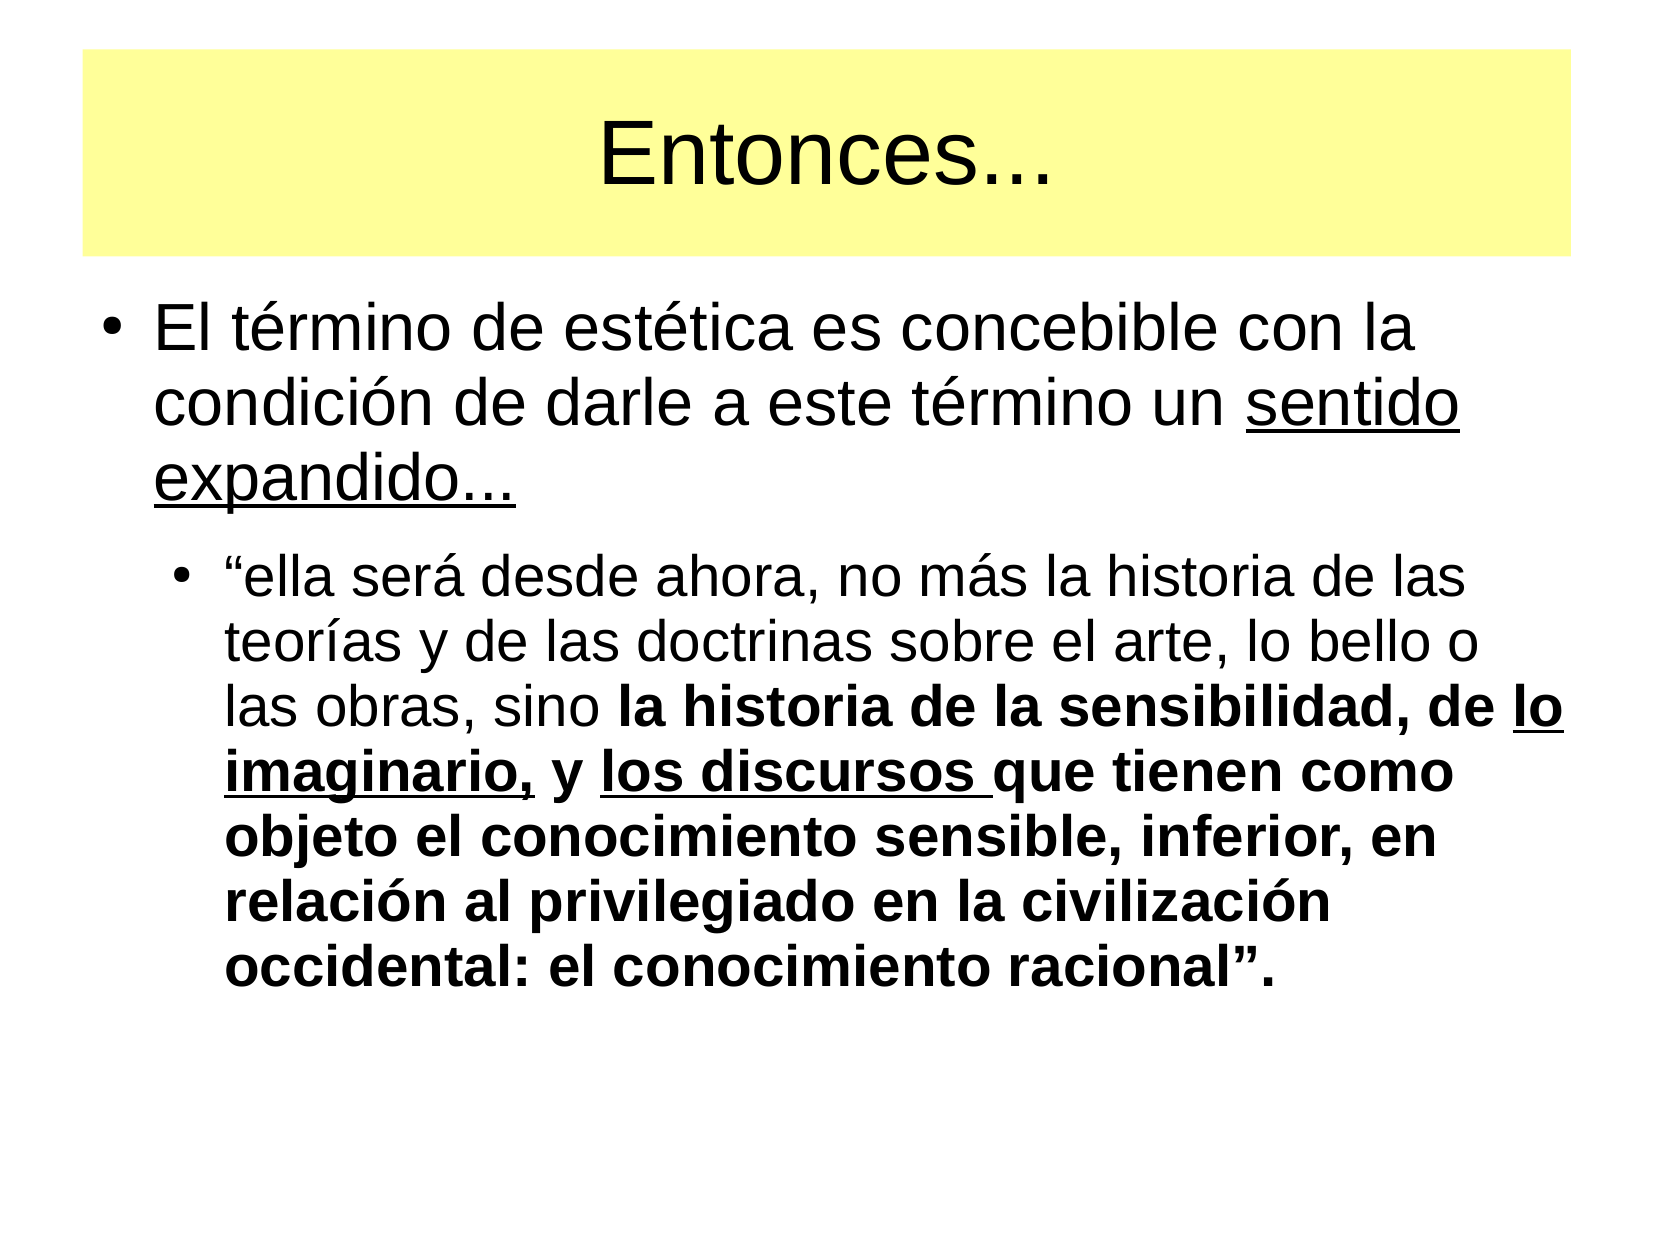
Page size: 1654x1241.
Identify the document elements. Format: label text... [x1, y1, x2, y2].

list El término de estética es concebible con la condición de darle a este término un sentido expandido... “ella será desde ahora, no más la historia de las teorías y de las doctrinas sobre el arte, lo bello o las obras, sino la historia de la sensibilidad, de lo imaginario, y los discursos que tienen como objeto el conocimiento sensible, inferior, en relación al privilegiado en la civilización occidental: el conocimiento racional”. [82, 290, 1571, 1109]
title Entonces... [82, 49, 1571, 257]
